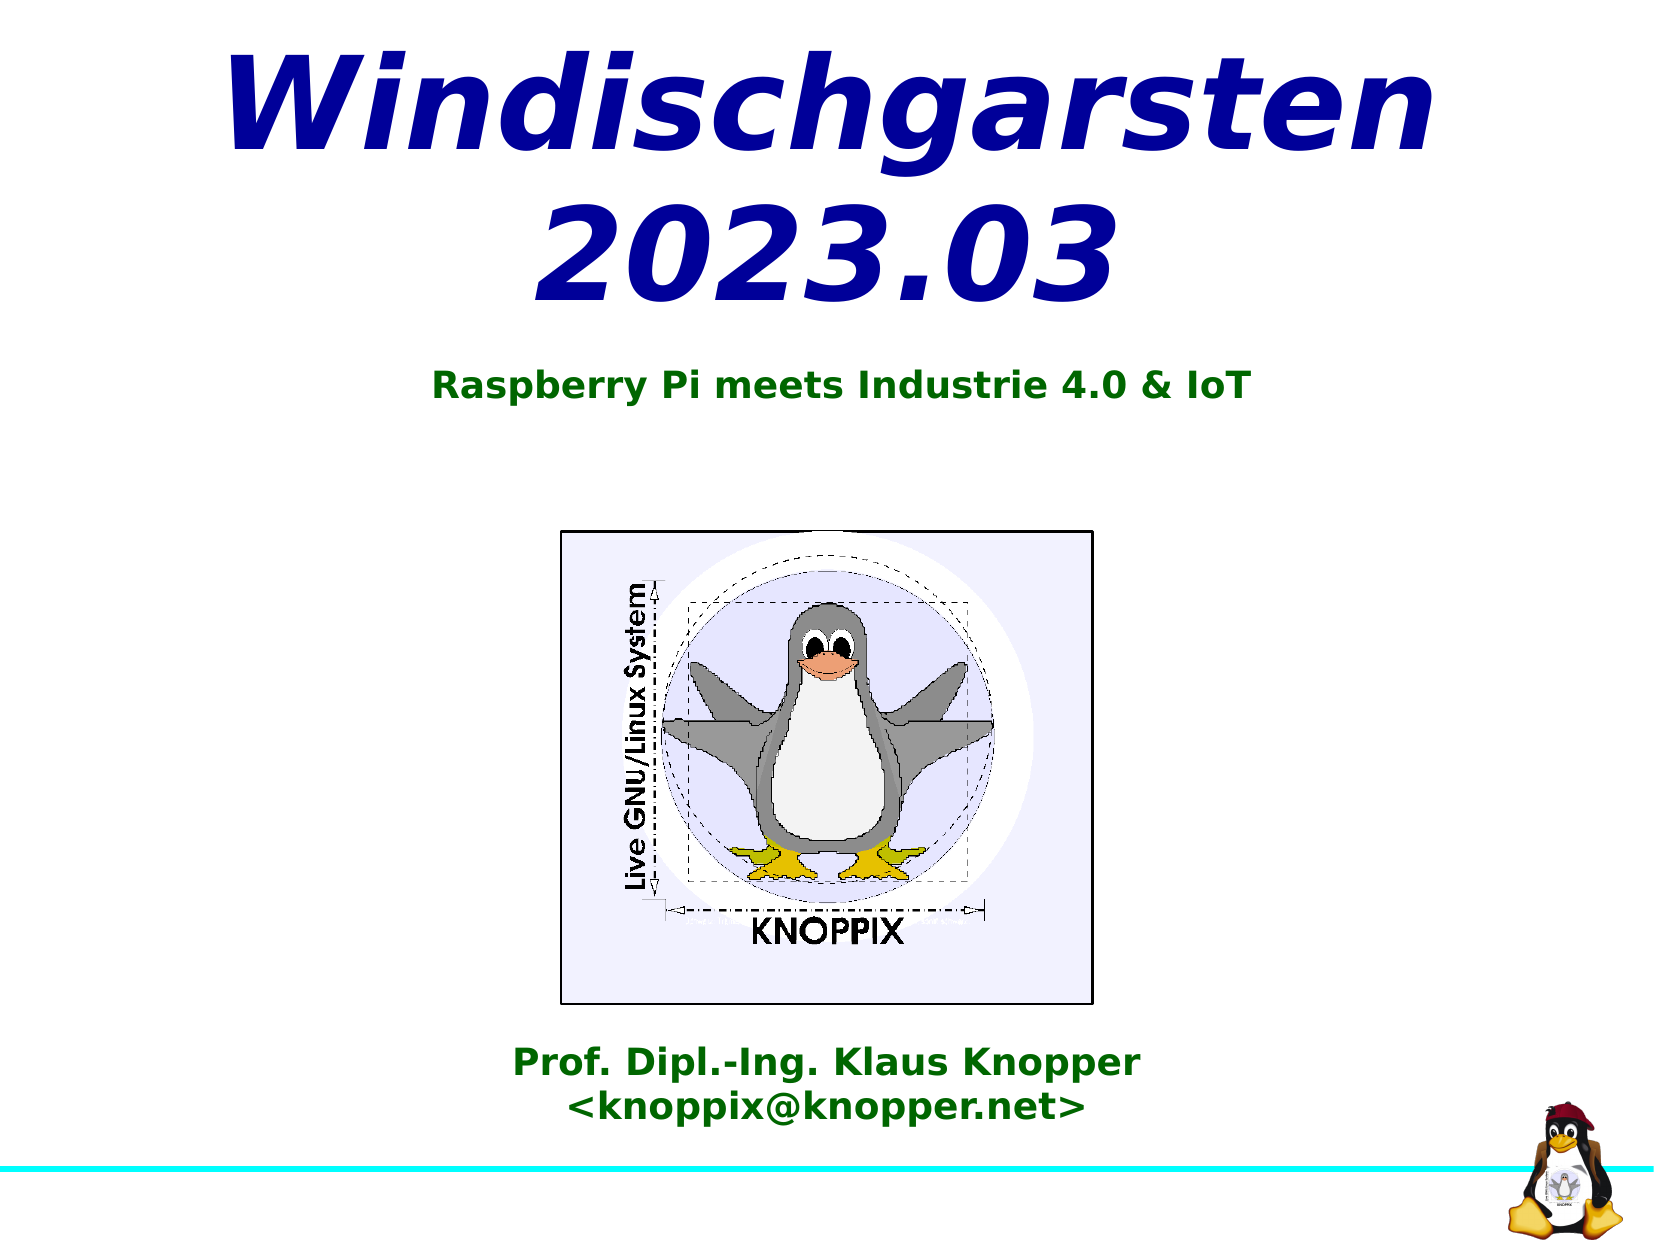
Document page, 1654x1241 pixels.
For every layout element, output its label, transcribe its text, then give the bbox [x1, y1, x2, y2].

title Windischgarsten 2023.03 [123, 17, 1536, 343]
text_box [561, 531, 1093, 1004]
picture [1505, 1100, 1625, 1241]
picture [620, 529, 1034, 945]
text_box Prof. Dipl.-Ing. Klaus Knopper <knoppix@knopper.net> [265, 1033, 1388, 1121]
text_box Raspberry Pi meets Industrie 4.0 & IoT [206, 355, 1477, 473]
